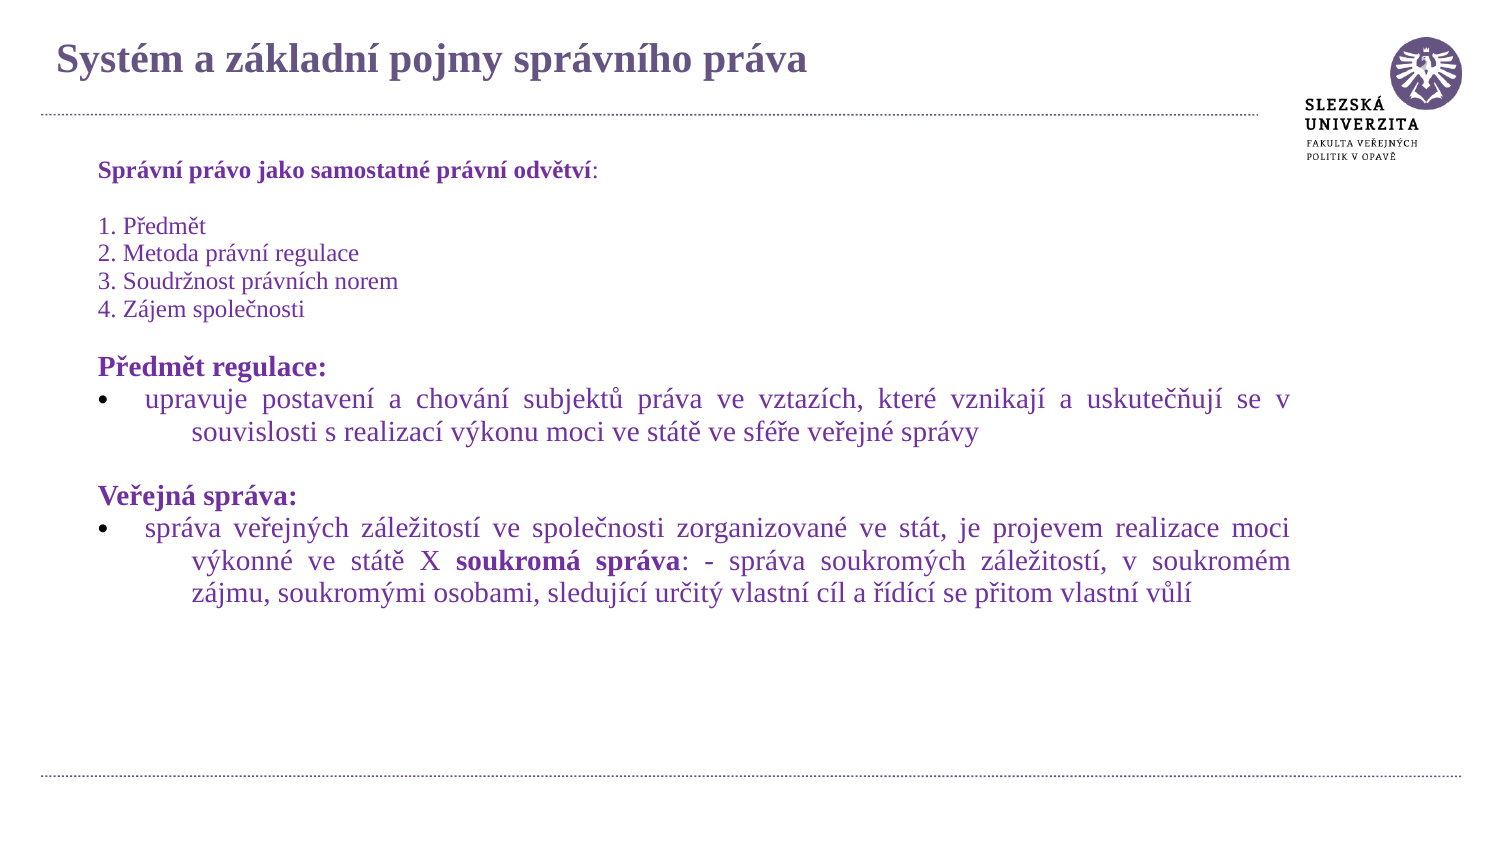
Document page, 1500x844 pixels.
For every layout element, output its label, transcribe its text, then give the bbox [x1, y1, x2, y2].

text_box Správní právo jako samostatné právní odvětví: 1. Předmět 2. Metoda právní regulace 3. Soudržnost právních norem 4. Zájem společnosti Předmět regulace: upravuje postavení a chování subjektů práva ve vztazích, které vznikají a uskutečňují se v souvislosti s realizací výkonu moci ve státě ve sféře veřejné správy Veřejná správa: správa veřejných záležitostí ve společnosti zorganizované ve stát, je projevem realizace moci výkonné ve státě X soukromá správa: - správa soukromých záležitostí, v soukromém zájmu, soukromými osobami, sledující určitý vlastní cíl a řídící se přitom vlastní vůlí [82, 148, 1307, 807]
title Systém a základní pojmy správního práva [41, 23, 911, 107]
